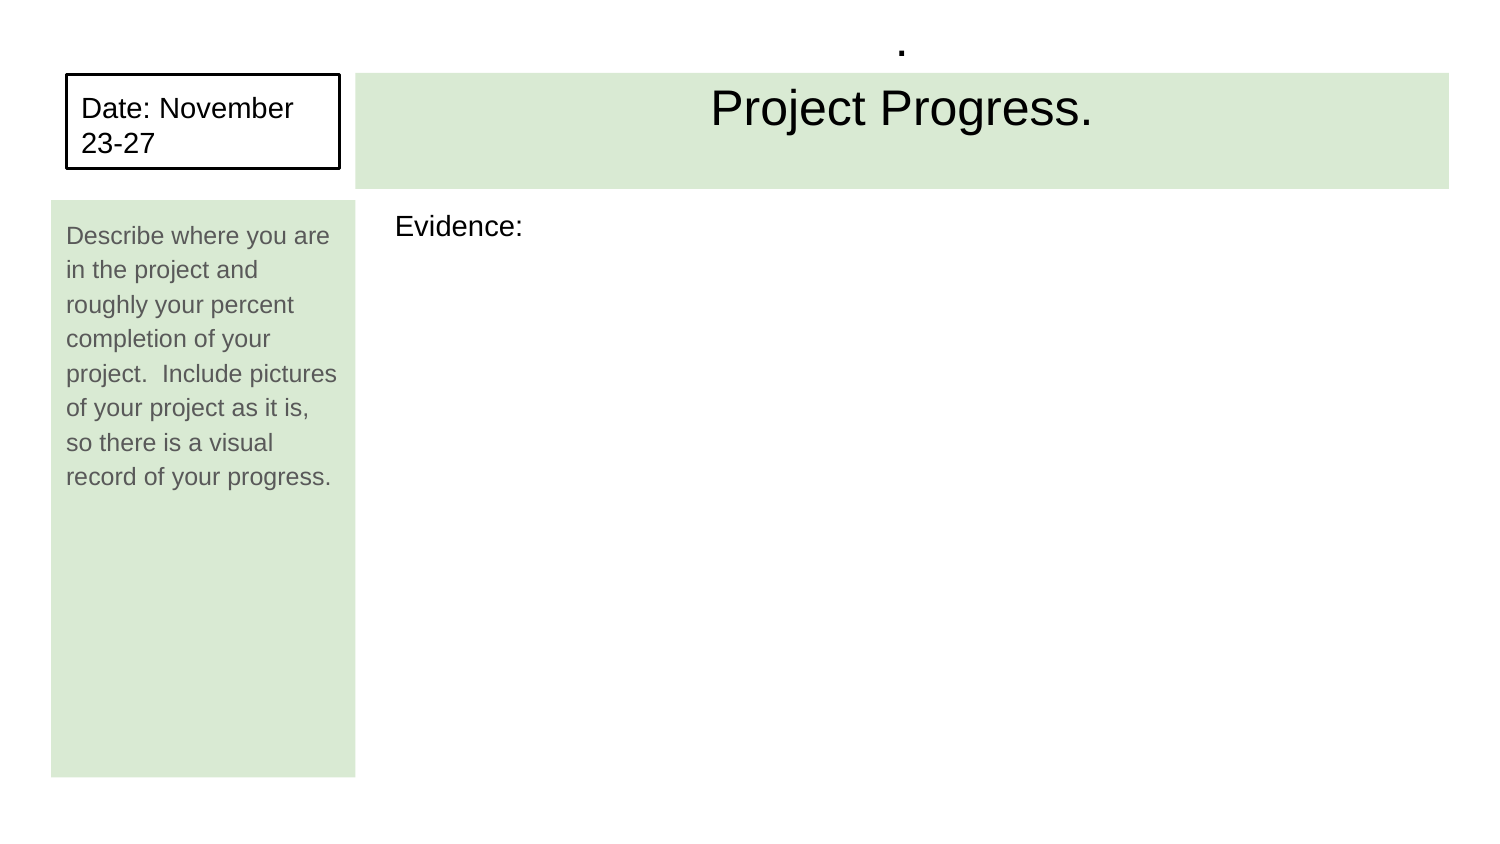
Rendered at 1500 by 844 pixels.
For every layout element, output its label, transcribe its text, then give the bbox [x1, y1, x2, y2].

list Describe where you are in the project and roughly your percent completion of your project. Include pictures of your project as it is, so there is a visual record of your progress. [51, 200, 356, 778]
text_box Date: November 23-27 [66, 74, 340, 169]
text_box Evidence: [379, 191, 1449, 781]
title . Project Progress. [355, 72, 1449, 189]
